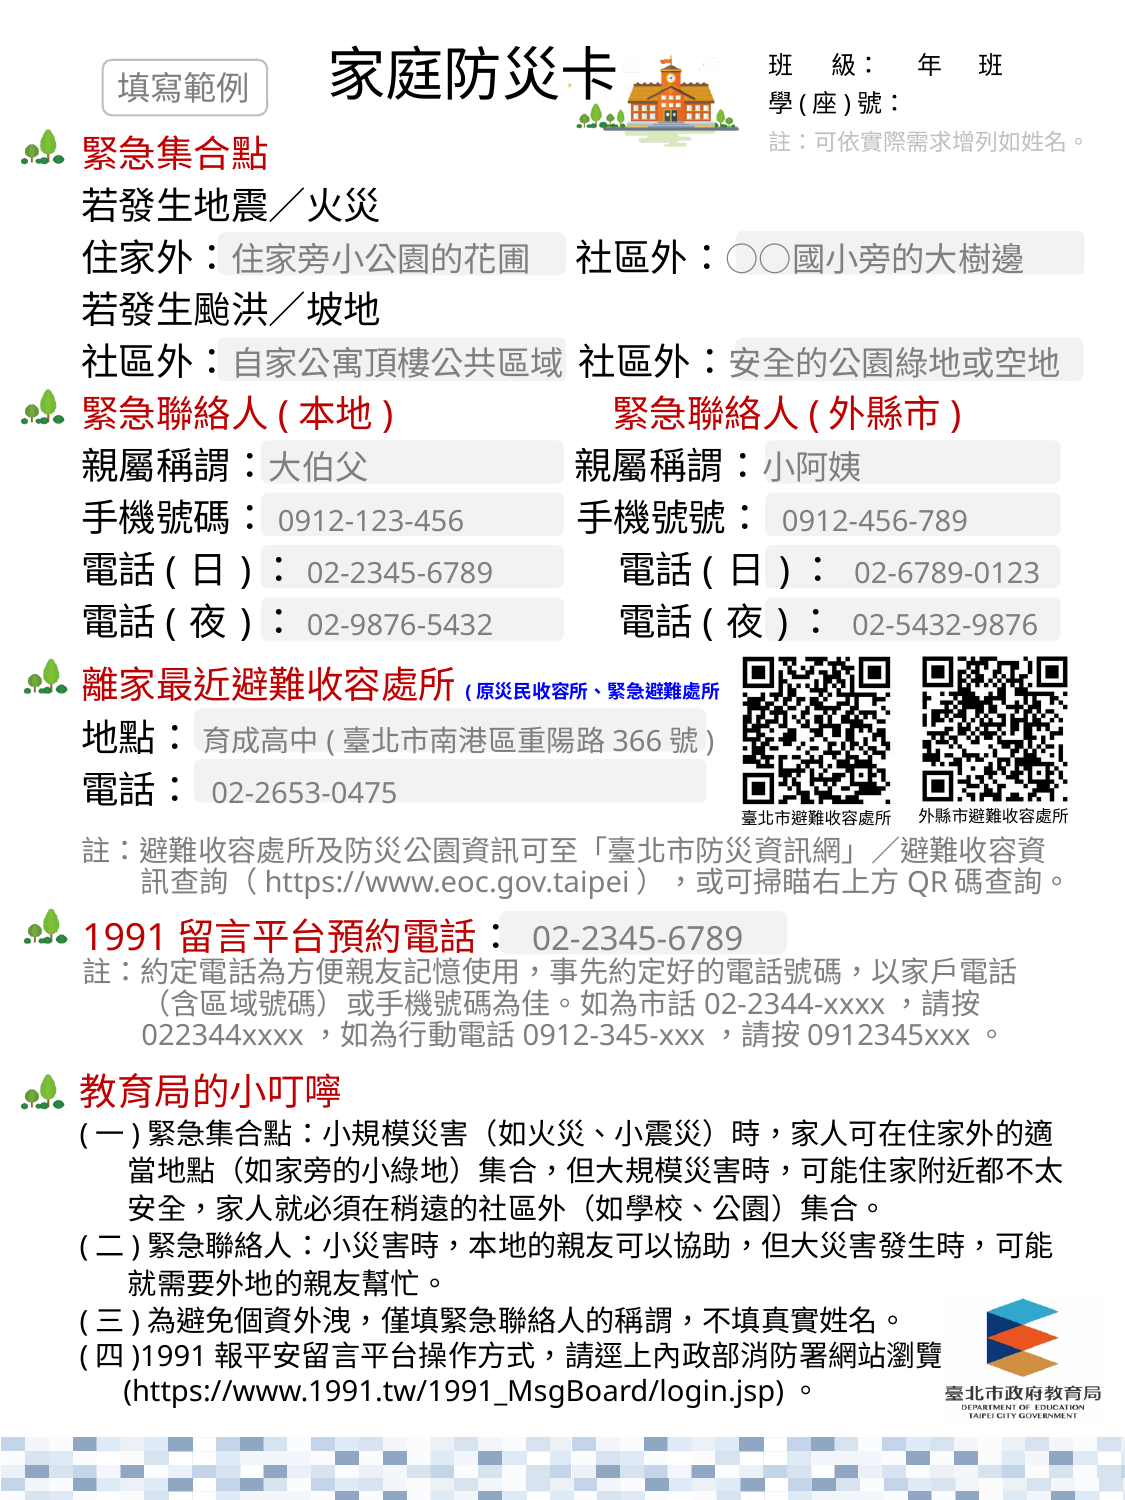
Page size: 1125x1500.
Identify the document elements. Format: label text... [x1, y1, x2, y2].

text_box 臺北市避難收容處所 [704, 800, 881, 828]
text_box 家庭防災卡 [313, 29, 634, 115]
picture [568, 51, 743, 153]
text_box 填寫範例 [104, 61, 265, 114]
text_box [0, 1435, 1125, 1500]
picture [22, 906, 73, 959]
text_box 班 級： 年 班 學(座)號： 註：可依實際需求增列如姓名。 [753, 35, 1084, 207]
picture [19, 127, 70, 179]
text_box 緊急集合點 若發生地震／火災 住家外：住家旁小公園的花圃 社區外：○○國小旁的大樹邊 若發生颱洪／坡地 社區外：自家公寓頂樓公共區域 社區外：安全的公園綠地或空地 [66, 115, 1096, 391]
text_box 緊急聯絡人(本地) 緊急聯絡人(外縣市) 親屬稱謂：大伯父 親屬稱謂：小阿姨 手機號碼：0912-123-456 手機號號： 0912-456-789 電話( 日 )：02-2345-6789 電話( 日 )： 02-6789-0123 電話( 夜 )：02-9876-5432 電話( 夜 )： 02-5432-9876 [66, 391, 1082, 651]
picture [22, 656, 73, 708]
picture [19, 386, 70, 439]
text_box 註：避難收容處所及防災公園資訊可至「臺北市防災資訊網」／避難收容資訊查詢（https://www.eoc.gov.taipei），或可掃瞄右上方QR碼查詢。 [66, 828, 1084, 906]
text_box 外縣市避難收容處所 [881, 798, 1106, 833]
text_box 1991留言平台預約電話： 02-2345-6789 註：約定電話為方便親友記憶使用，事先約定好的電話號碼，以家戶電話（含區域號碼）或手機號碼為佳。如為市話02-2344-xxxx，請按022344xxxx，如為行動電話0912-345-xxx，請按0912345xxx。 [67, 906, 1057, 1059]
picture [19, 1072, 70, 1124]
picture [725, 656, 1085, 800]
text_box 教育局的小叮嚀 (一)緊急集合點：小規模災害（如火災、小震災）時，家人可在住家外的適當地點（如家旁的小綠地）集合，但大規模災害時，可能住家附近都不太安全，家人就必須在稍遠的社區外（如學校、公園）集合。 (二)緊急聯絡人：小災害時，本地的親友可以協助，但大災害發生時，可能就需要外地的親友幫忙。 (三)為避免個資外洩，僅填緊急聯絡人的稱謂，不填真實姓名。 (四)1991報平安留言平台操作方式，請逕上內政部消防署網站瀏覽。 (https://www.1991.tw/1991_MsgBoard/login.jsp)。 [64, 1060, 1096, 1415]
text_box 離家最近避難收容處所(原災民收容所、緊急避難處所) 地點： 育成高中(臺北市南港區重陽路366號) 電話： 02-2653-0475 [66, 647, 893, 818]
picture [940, 1293, 1106, 1424]
